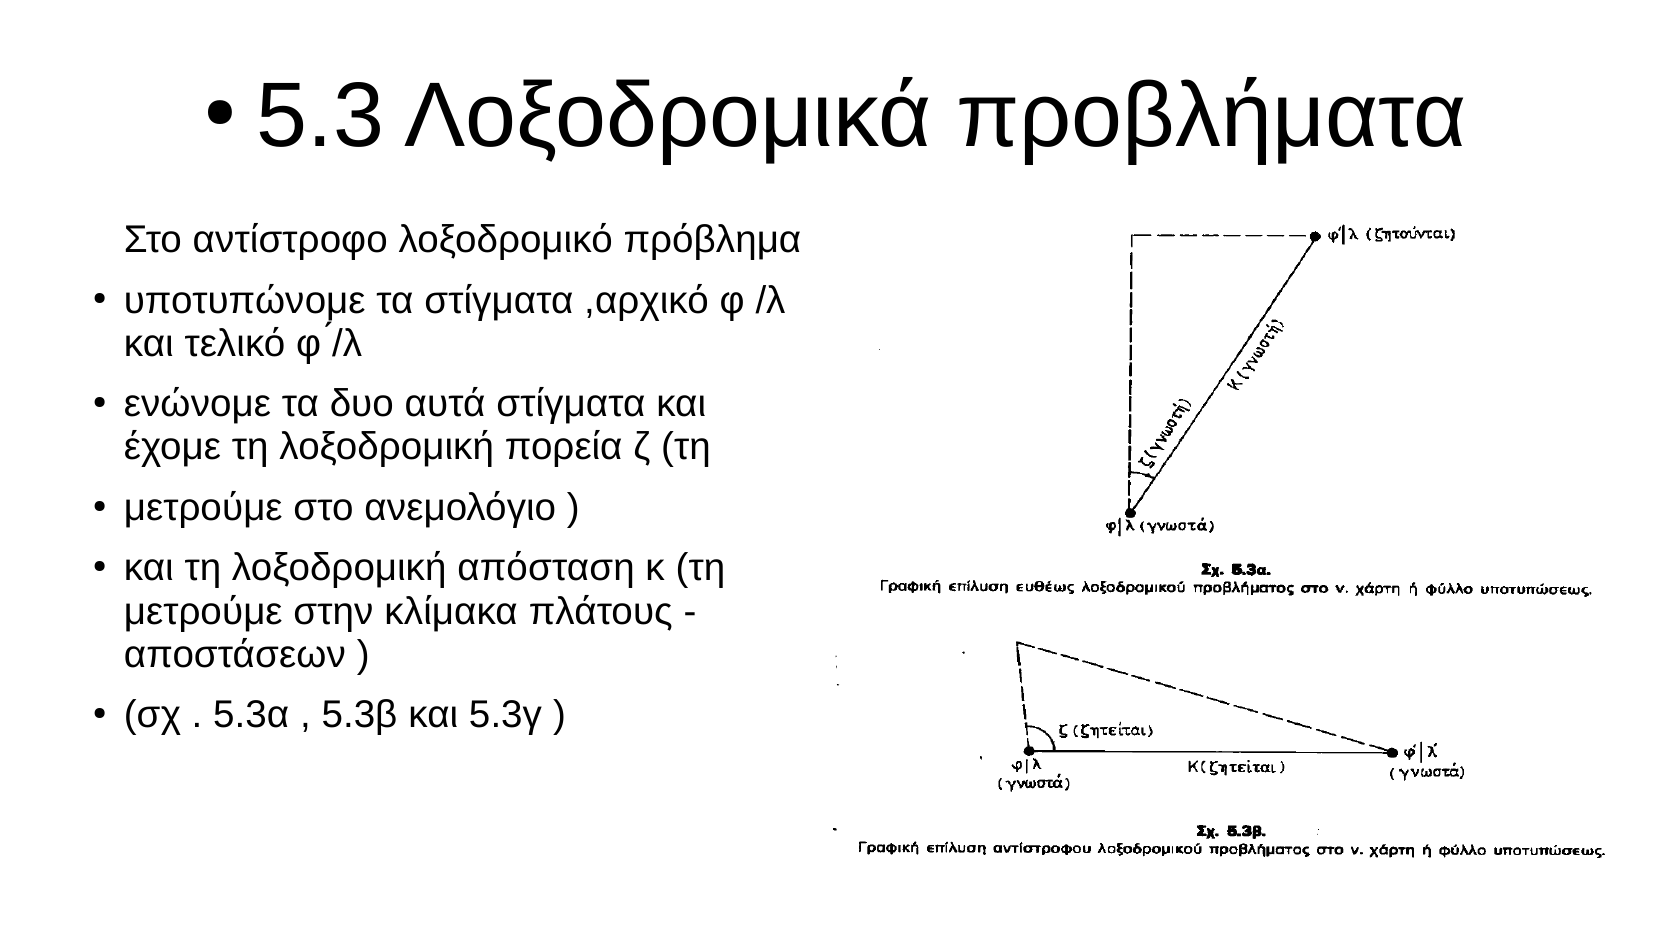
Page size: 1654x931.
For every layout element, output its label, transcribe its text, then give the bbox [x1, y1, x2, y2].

title 5.3 Λοξοδρομικά προβλήματα [82, 37, 1571, 193]
picture [825, 217, 1613, 863]
list Στο αντίστροφο λοξοδρομικό πρόβλημα υποτυπώνομε τα στίγματα ,αρχικό φ /λ και τελικό φ ́/λ ενώνομε τα δυο αυτά στίγματα και έχομε τη λοξοδρομική πορεία ζ (τη μετρούμε στο ανεμολόγιο ) και τη λοξοδρομική απόσταση κ (τη μετρούμε στην κλίμακα πλάτους - αποστάσεων ) (σχ . 5.3α , 5.3β και 5.3γ ) [82, 217, 809, 758]
